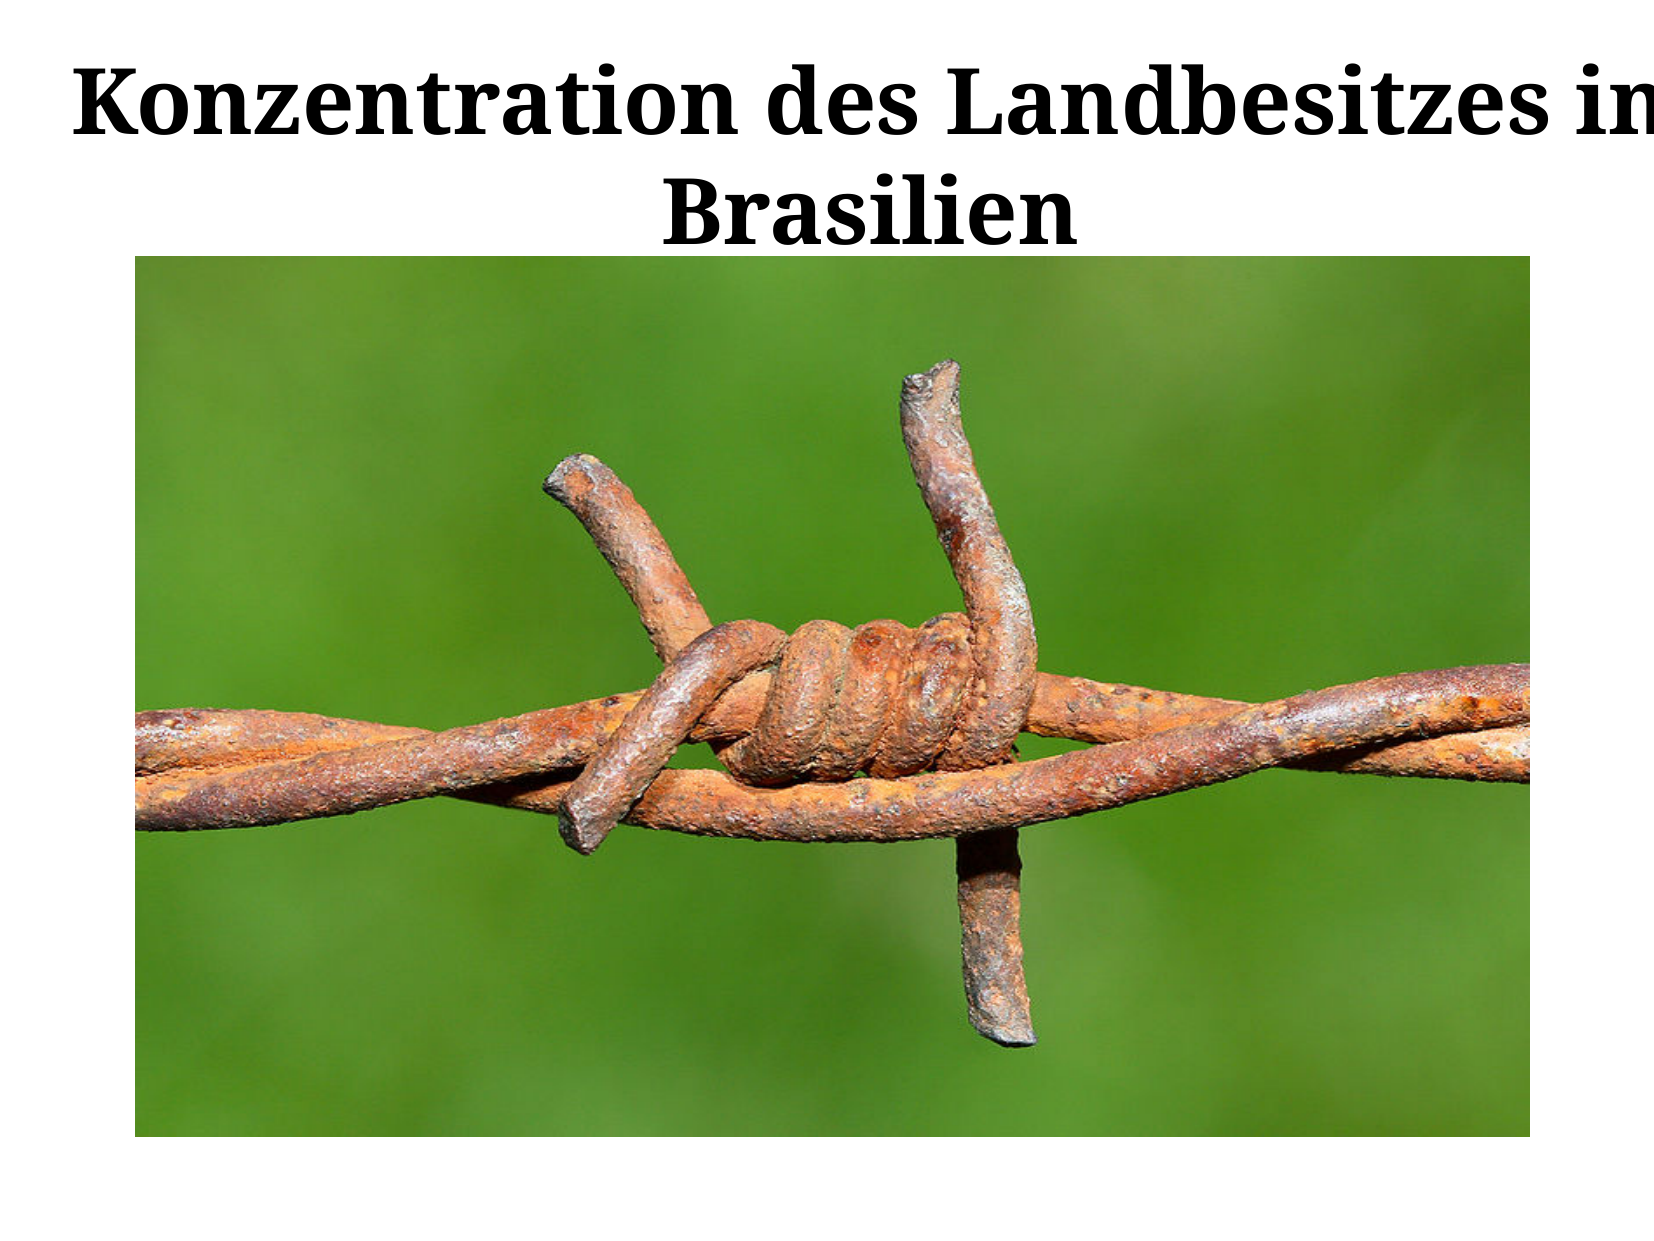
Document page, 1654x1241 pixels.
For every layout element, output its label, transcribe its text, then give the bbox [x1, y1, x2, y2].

title Konzentration des Landbesitzes in Brasilien [59, 41, 1654, 265]
picture [135, 256, 1530, 1137]
